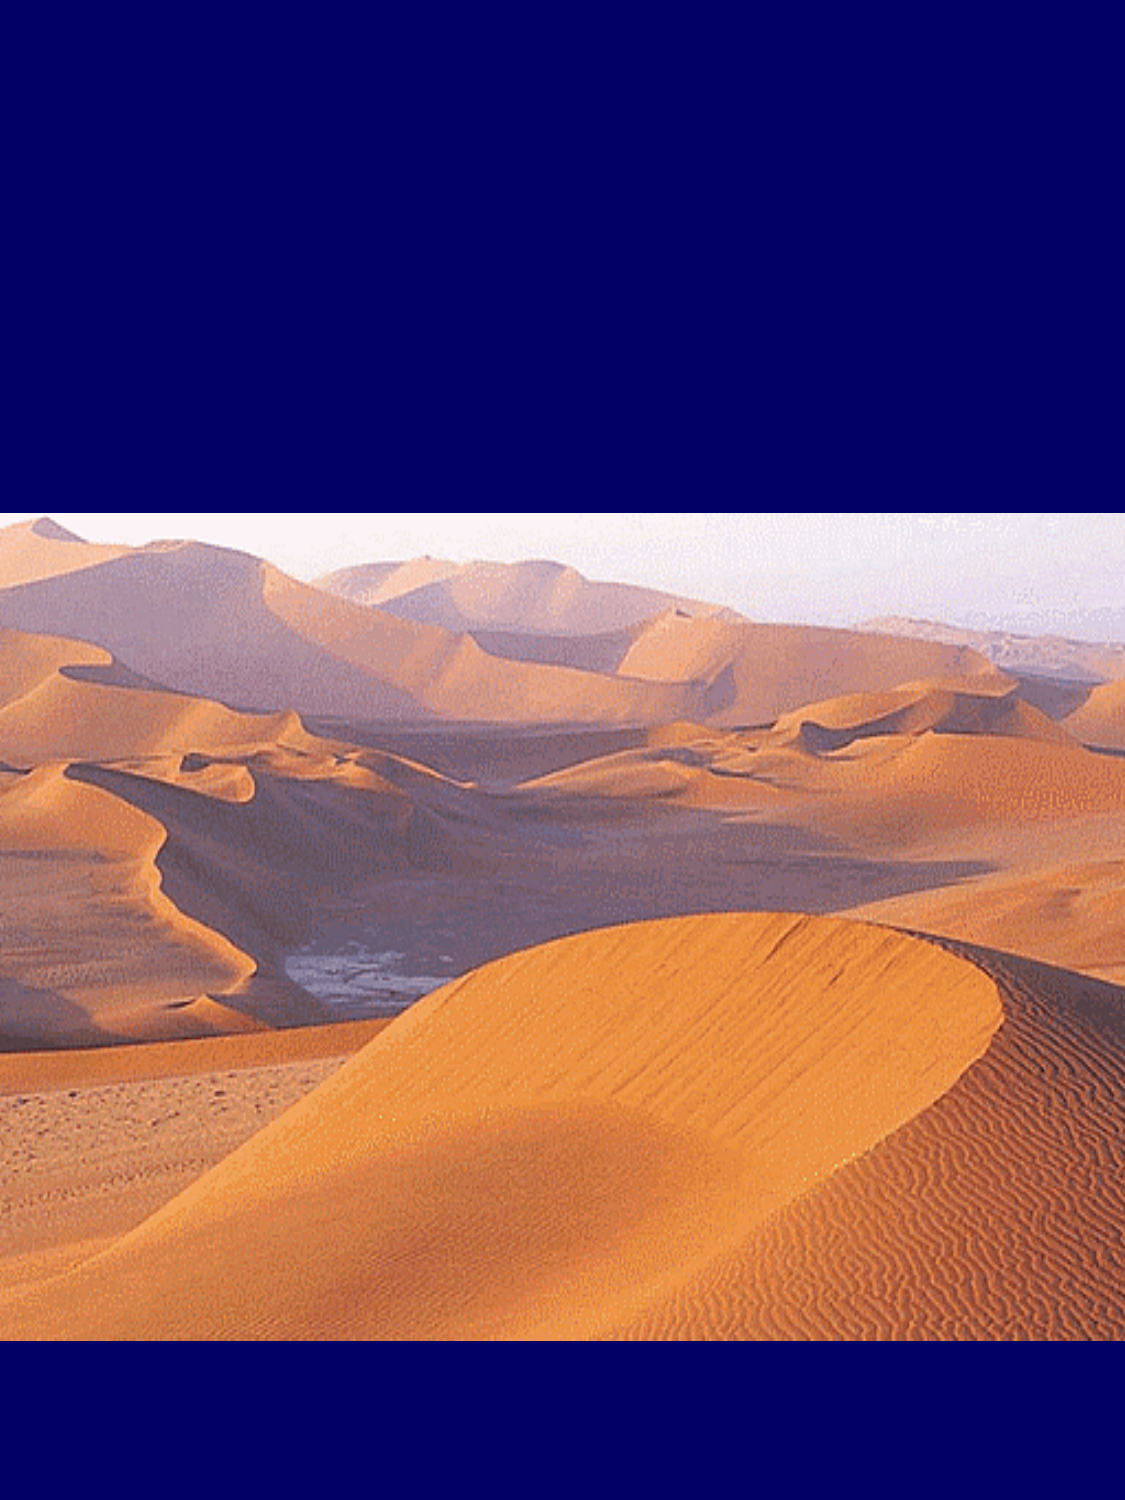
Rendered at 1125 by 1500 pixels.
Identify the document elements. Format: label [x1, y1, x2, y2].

picture [0, 513, 1125, 1341]
